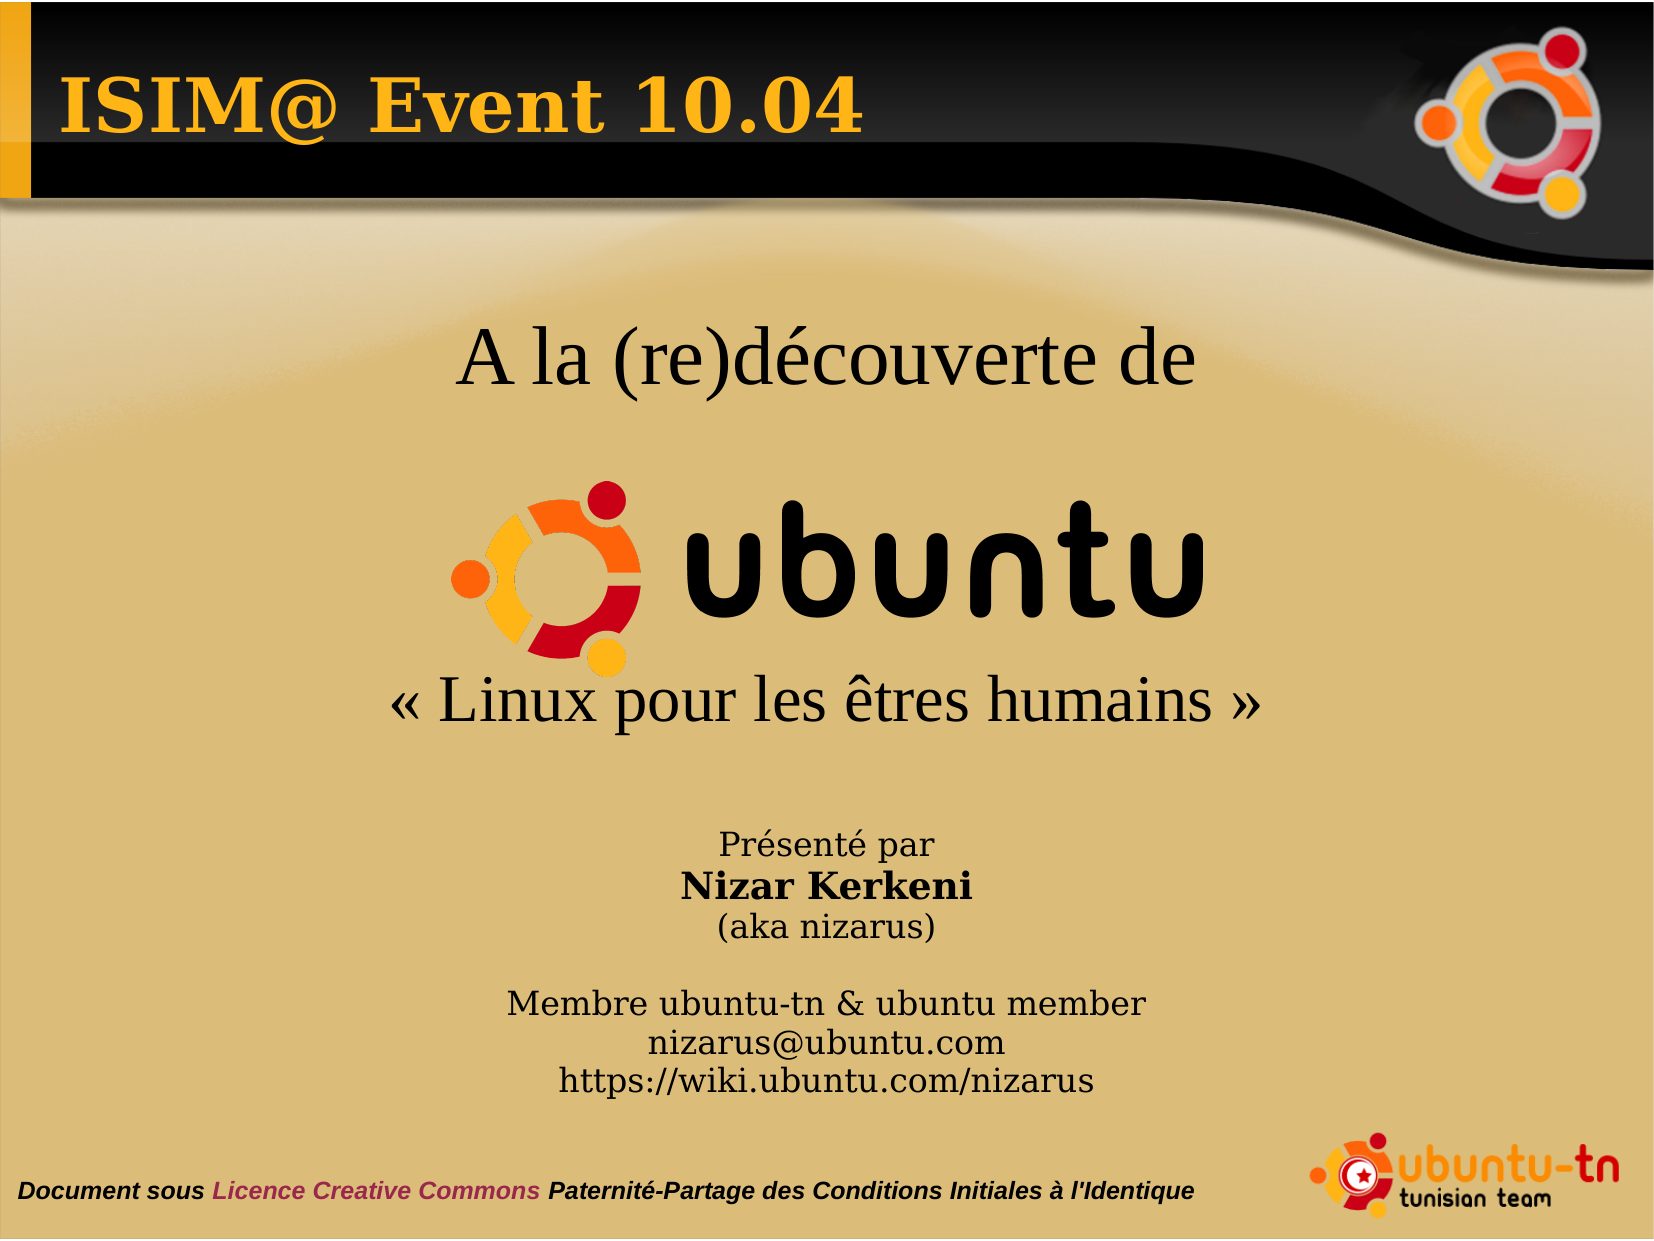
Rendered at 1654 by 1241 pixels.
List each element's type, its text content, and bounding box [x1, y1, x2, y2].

text_box Présenté par Nizar Kerkeni (aka nizarus) Membre ubuntu-tn & ubuntu member nizarus@ubuntu.com https://wiki.ubuntu.com/nizarus [428, 818, 1226, 1108]
text_box Document sous Licence Creative Commons Paternité-Partage des Conditions Initiales à l'Identique [17, 1163, 1229, 1223]
text_box A la (re)découverte de [82, 279, 1571, 435]
subtitle « Linux pour les êtres humains » [82, 621, 1571, 778]
title ISIM@ Event 10.04 [59, 9, 1447, 202]
picture [0, 0, 1654, 1241]
